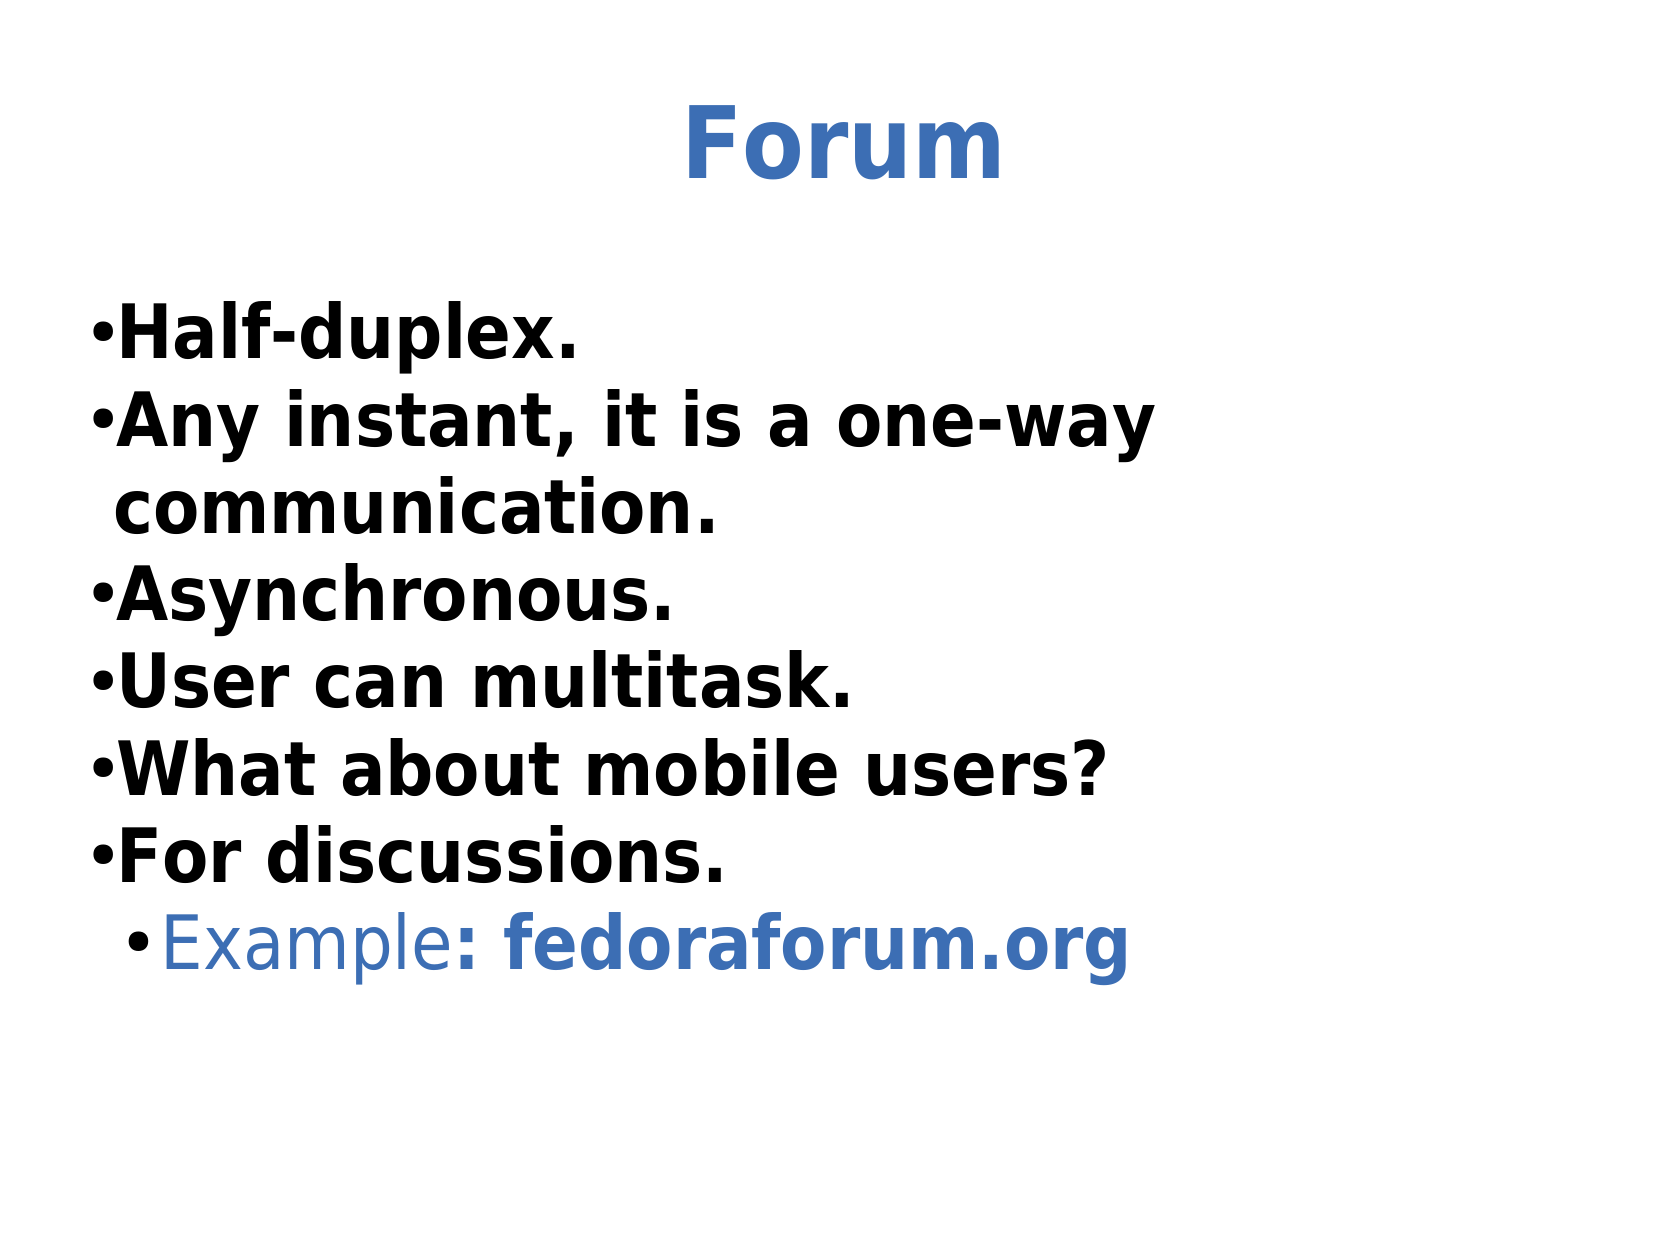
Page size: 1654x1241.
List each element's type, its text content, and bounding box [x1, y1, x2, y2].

text_box Forum Half-duplex. Any instant, it is a one-way communication. Asynchronous. User can multitask. What about mobile users? For discussions. Example: fedoraforum.org [75, 78, 1613, 995]
